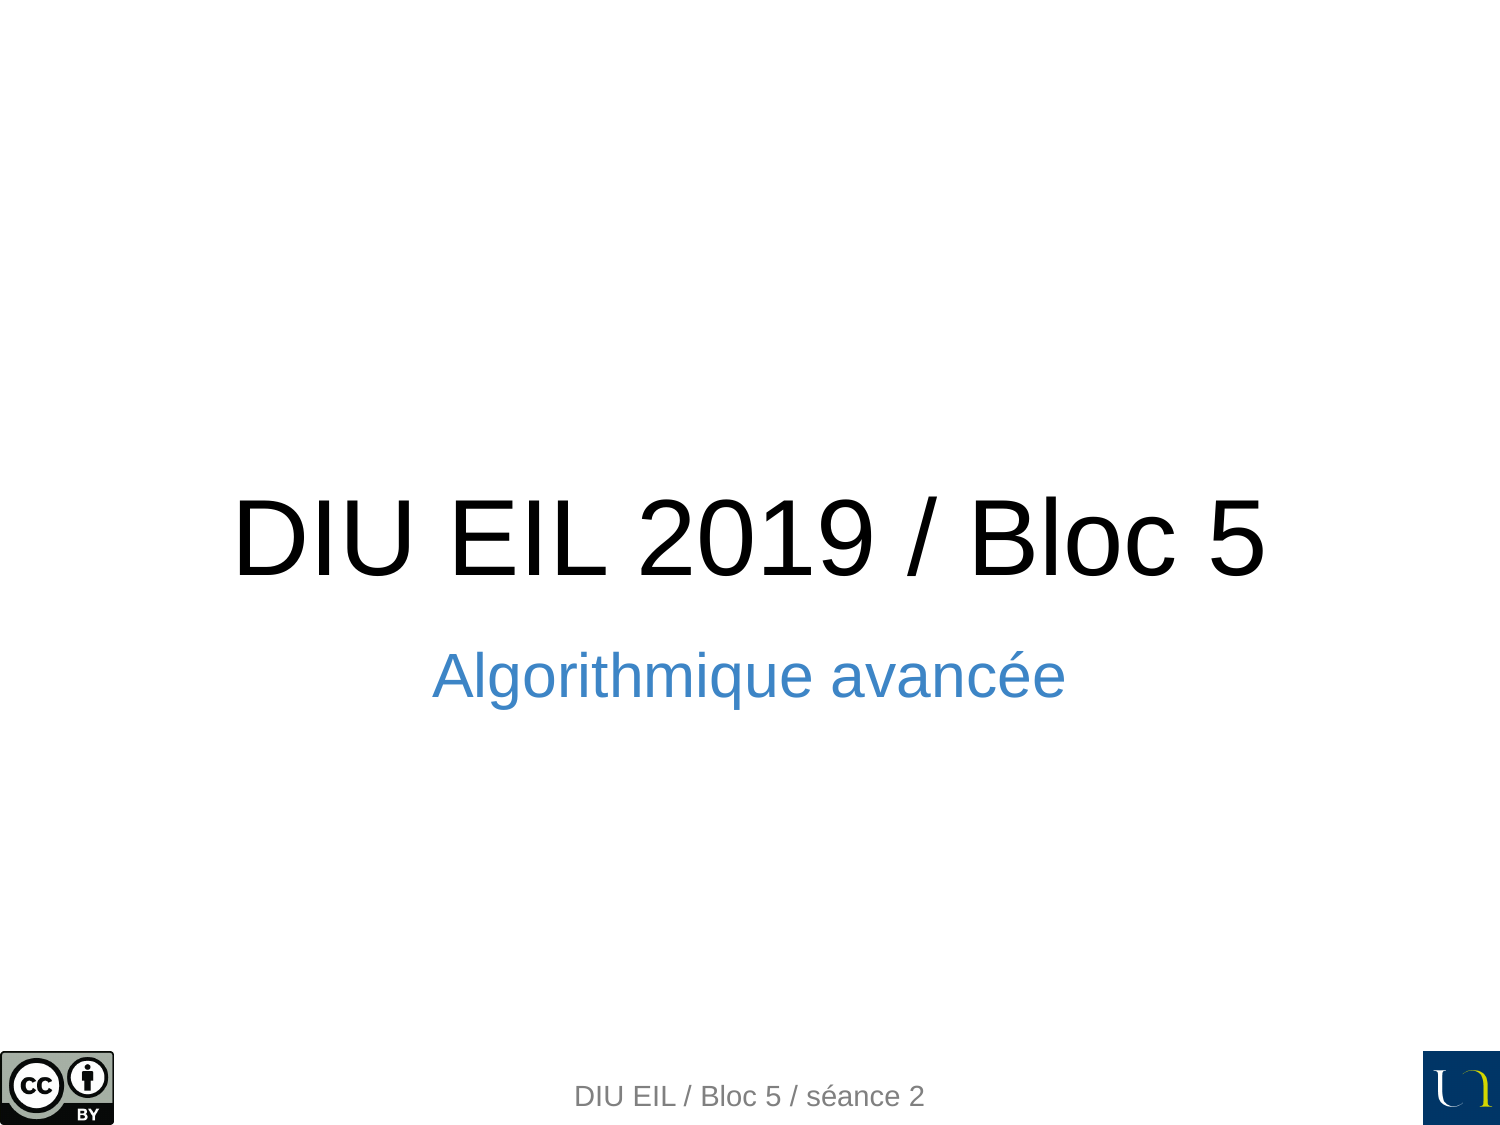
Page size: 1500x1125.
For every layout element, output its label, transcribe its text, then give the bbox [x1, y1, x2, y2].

picture [0, 1051, 114, 1125]
title DIU EIL 2019 / Bloc 5 [51, 162, 1449, 612]
picture [1417, 1051, 1500, 1125]
subtitle Algorithmique avancée [51, 619, 1449, 794]
